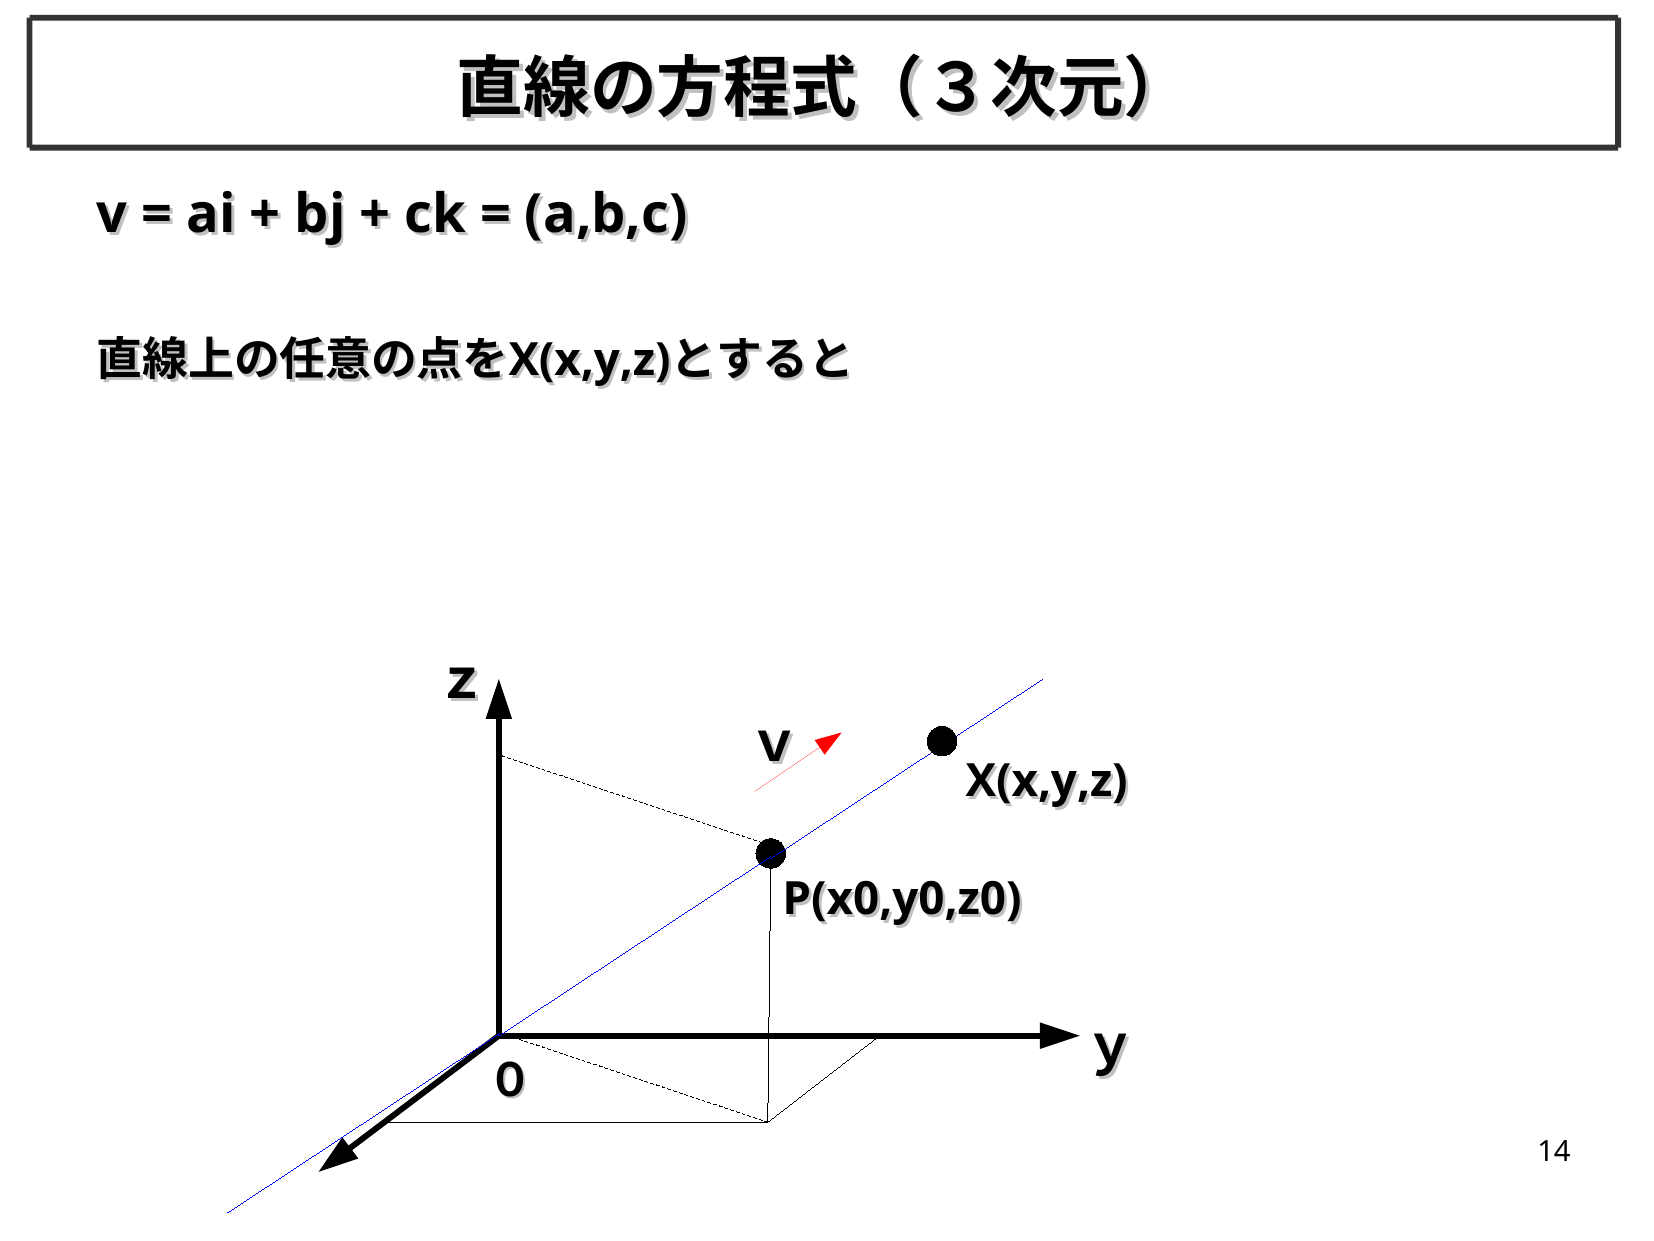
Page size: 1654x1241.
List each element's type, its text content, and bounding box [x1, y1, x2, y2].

text_box ０ [472, 1035, 556, 1123]
text_box [755, 838, 786, 868]
text_box ｖ [732, 690, 827, 796]
text_box ｙ [1068, 994, 1164, 1099]
text_box v = ai + bj + ck = (a,b,c) 直線上の任意の点をX(x,y,z)とすると [82, 167, 998, 353]
text_box 直線の方程式（３次元） [29, 17, 1619, 148]
text_box P(x0,y0,z0) [767, 858, 1063, 945]
text_box [927, 726, 957, 756]
text_box ｚ [419, 628, 514, 733]
text_box X(x,y,z) [950, 740, 1182, 827]
